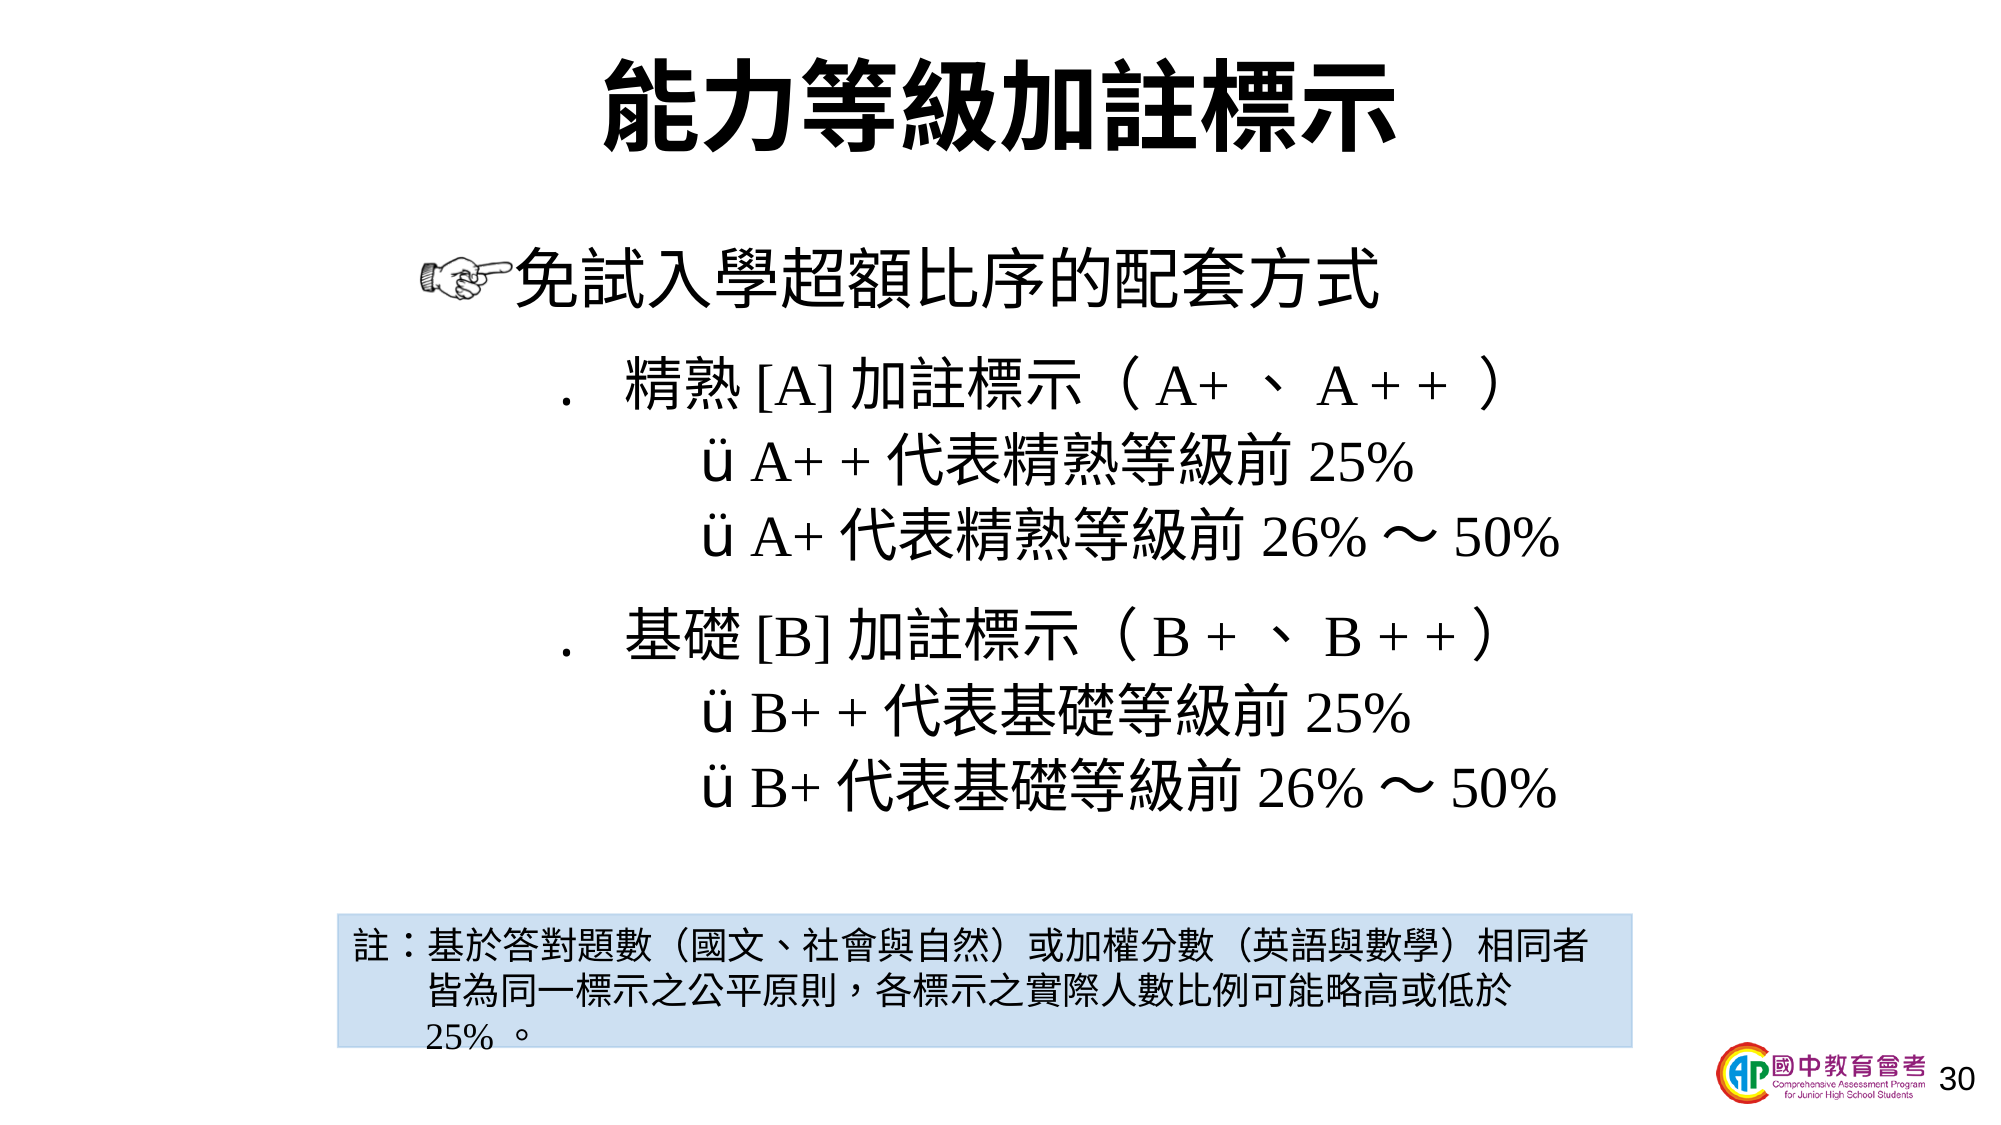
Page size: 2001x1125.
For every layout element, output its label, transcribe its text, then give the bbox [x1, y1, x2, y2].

title 能力等級加註標示 [137, 2, 1863, 220]
text_box 註：基於答對題數（國文、社會與自然）或加權分數（英語與數學）相同者皆為同一標示之公平原則，各標示之實際人數比例可能略高或低於25%。 [338, 914, 1632, 1047]
text_box 30 [1923, 1047, 2000, 1108]
list 免試入學超額比序的配套方式 精熟[A]加註標示（A+、A + + ） A+ +代表精熟等級前25% A+代表精熟等級前26%～50% 基礎[B]加註標示（B +、B + +） B+ +代表基礎等級前25% B+代表基礎等級前26%～50% [291, 238, 1586, 981]
